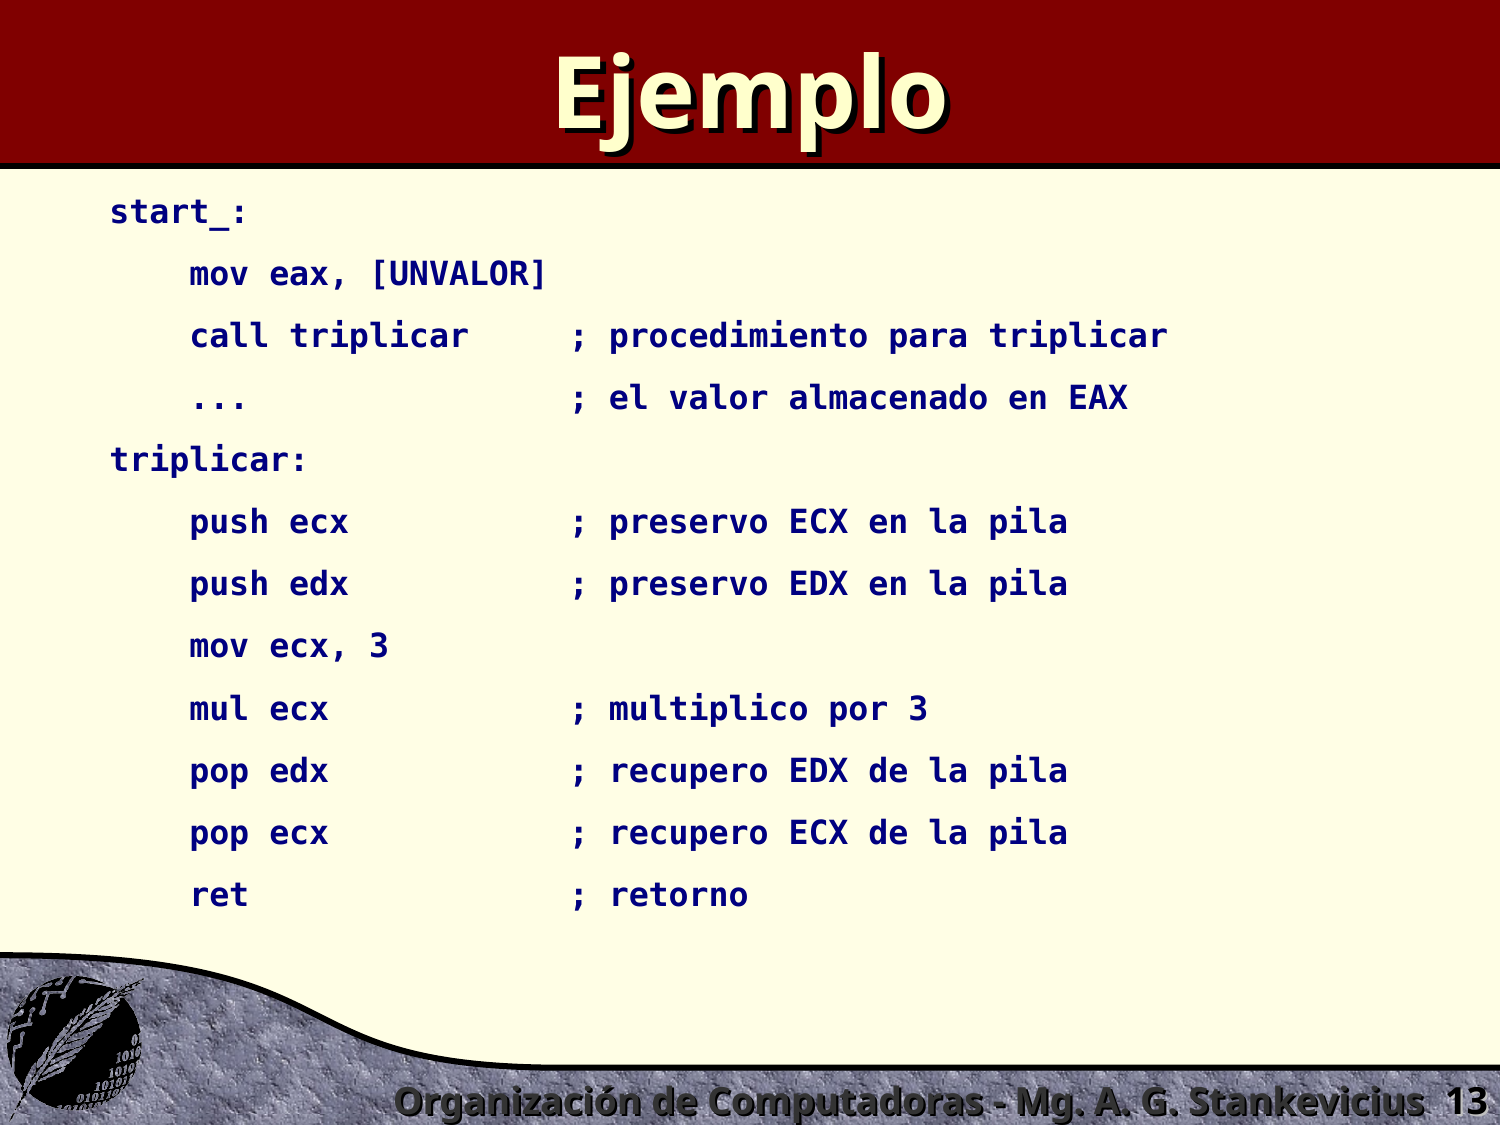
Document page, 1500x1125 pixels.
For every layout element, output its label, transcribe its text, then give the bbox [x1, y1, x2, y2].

picture [0, 959, 1500, 1125]
picture [802, 1100, 806, 1110]
picture [448, 1100, 455, 1110]
picture [1058, 1100, 1065, 1110]
list start_: mov eax, [UNVALOR] call triplicar ; procedimiento para triplicar ... ; el valor almacenado en EAX triplicar: push ecx ; preservo ECX en la pila push edx ; preservo EDX en la pila mov ecx, 3 mul ecx ; multiplico por 3 pop edx ; recupero EDX de la pila pop ecx ; recupero ECX de la pila ret ; retorno [11, 192, 1486, 935]
title Ejemplo [15, 5, 1485, 160]
